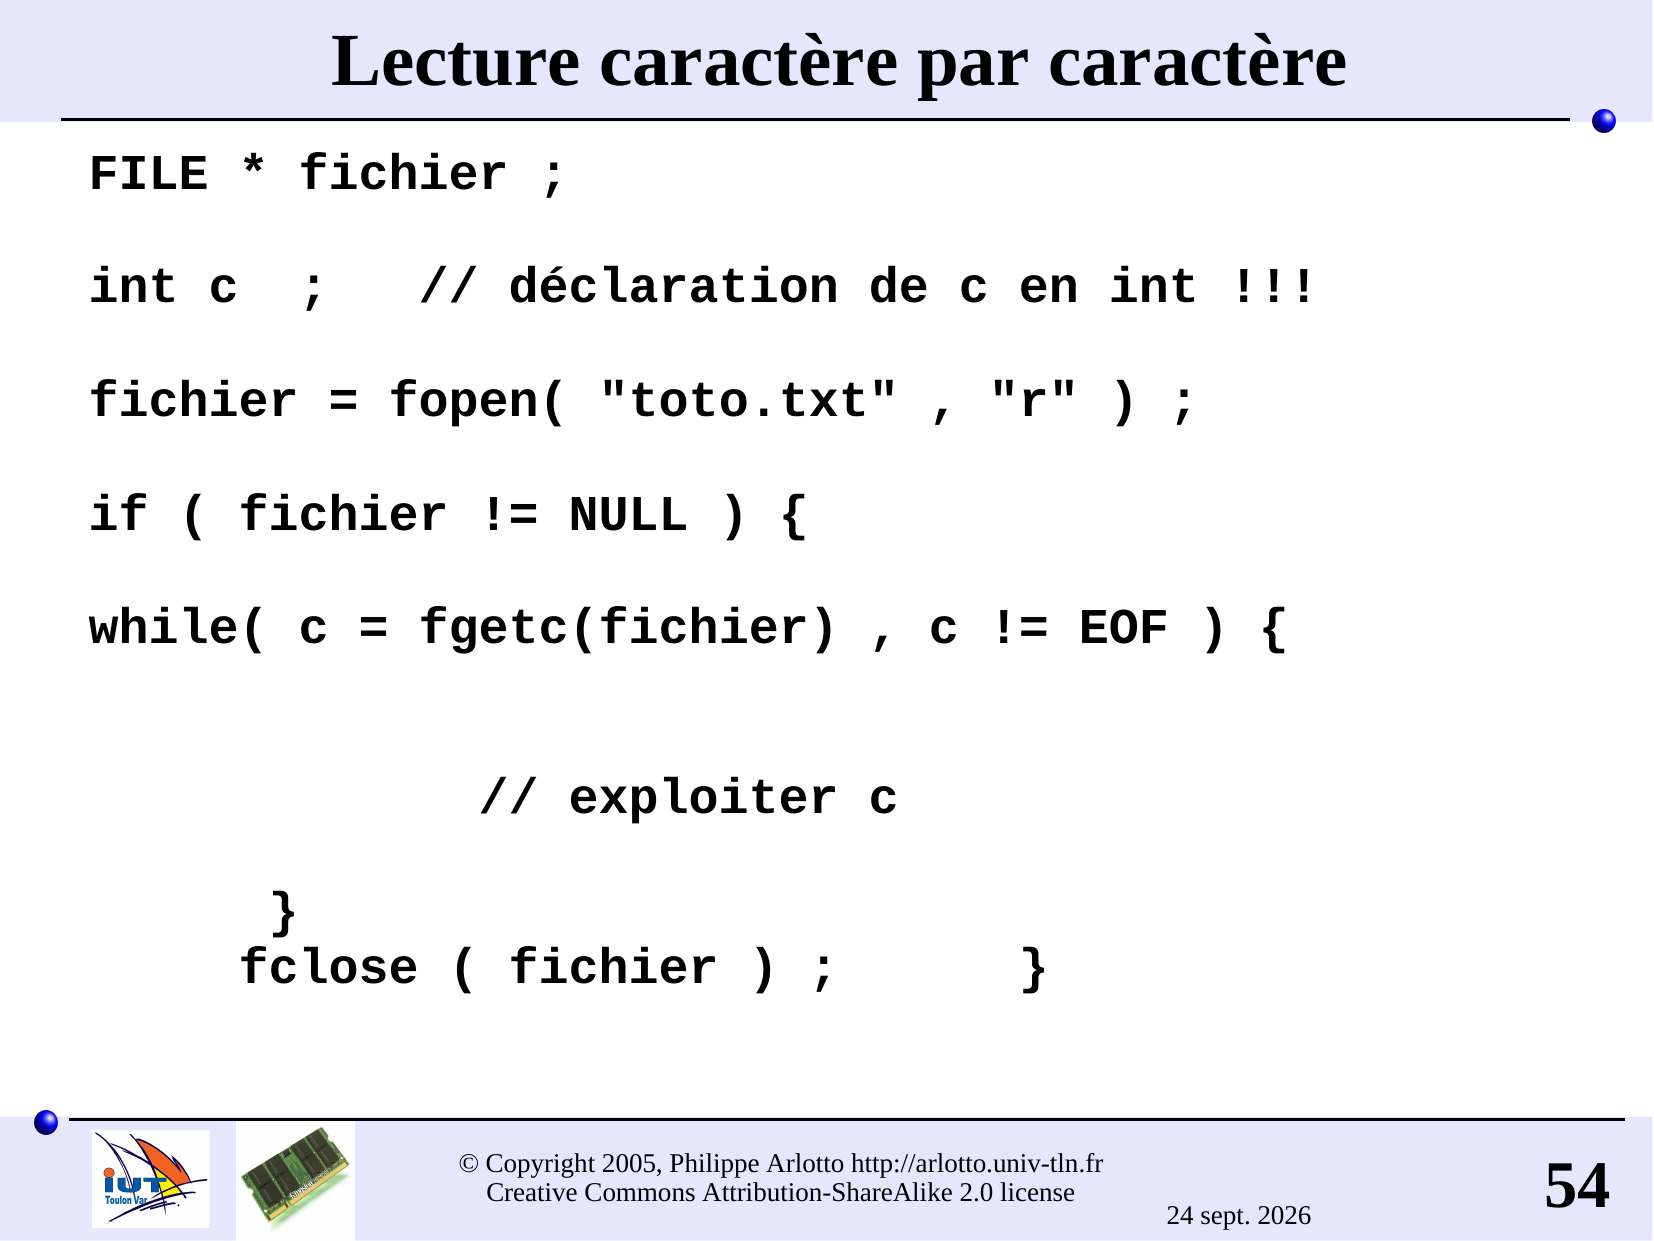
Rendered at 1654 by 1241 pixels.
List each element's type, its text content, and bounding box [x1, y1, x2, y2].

title Lecture caractère par caractère [95, 11, 1585, 110]
text_box FILE * fichier ; int c ; // déclaration de c en int !!! fichier = fopen( "toto.txt" , "r" ) ; if ( fichier != NULL ) { while( c = fgetc(fichier) , c != EOF ) { // exploiter c } fclose ( fichier ) ; } [88, 147, 1595, 1113]
picture [236, 1121, 355, 1241]
